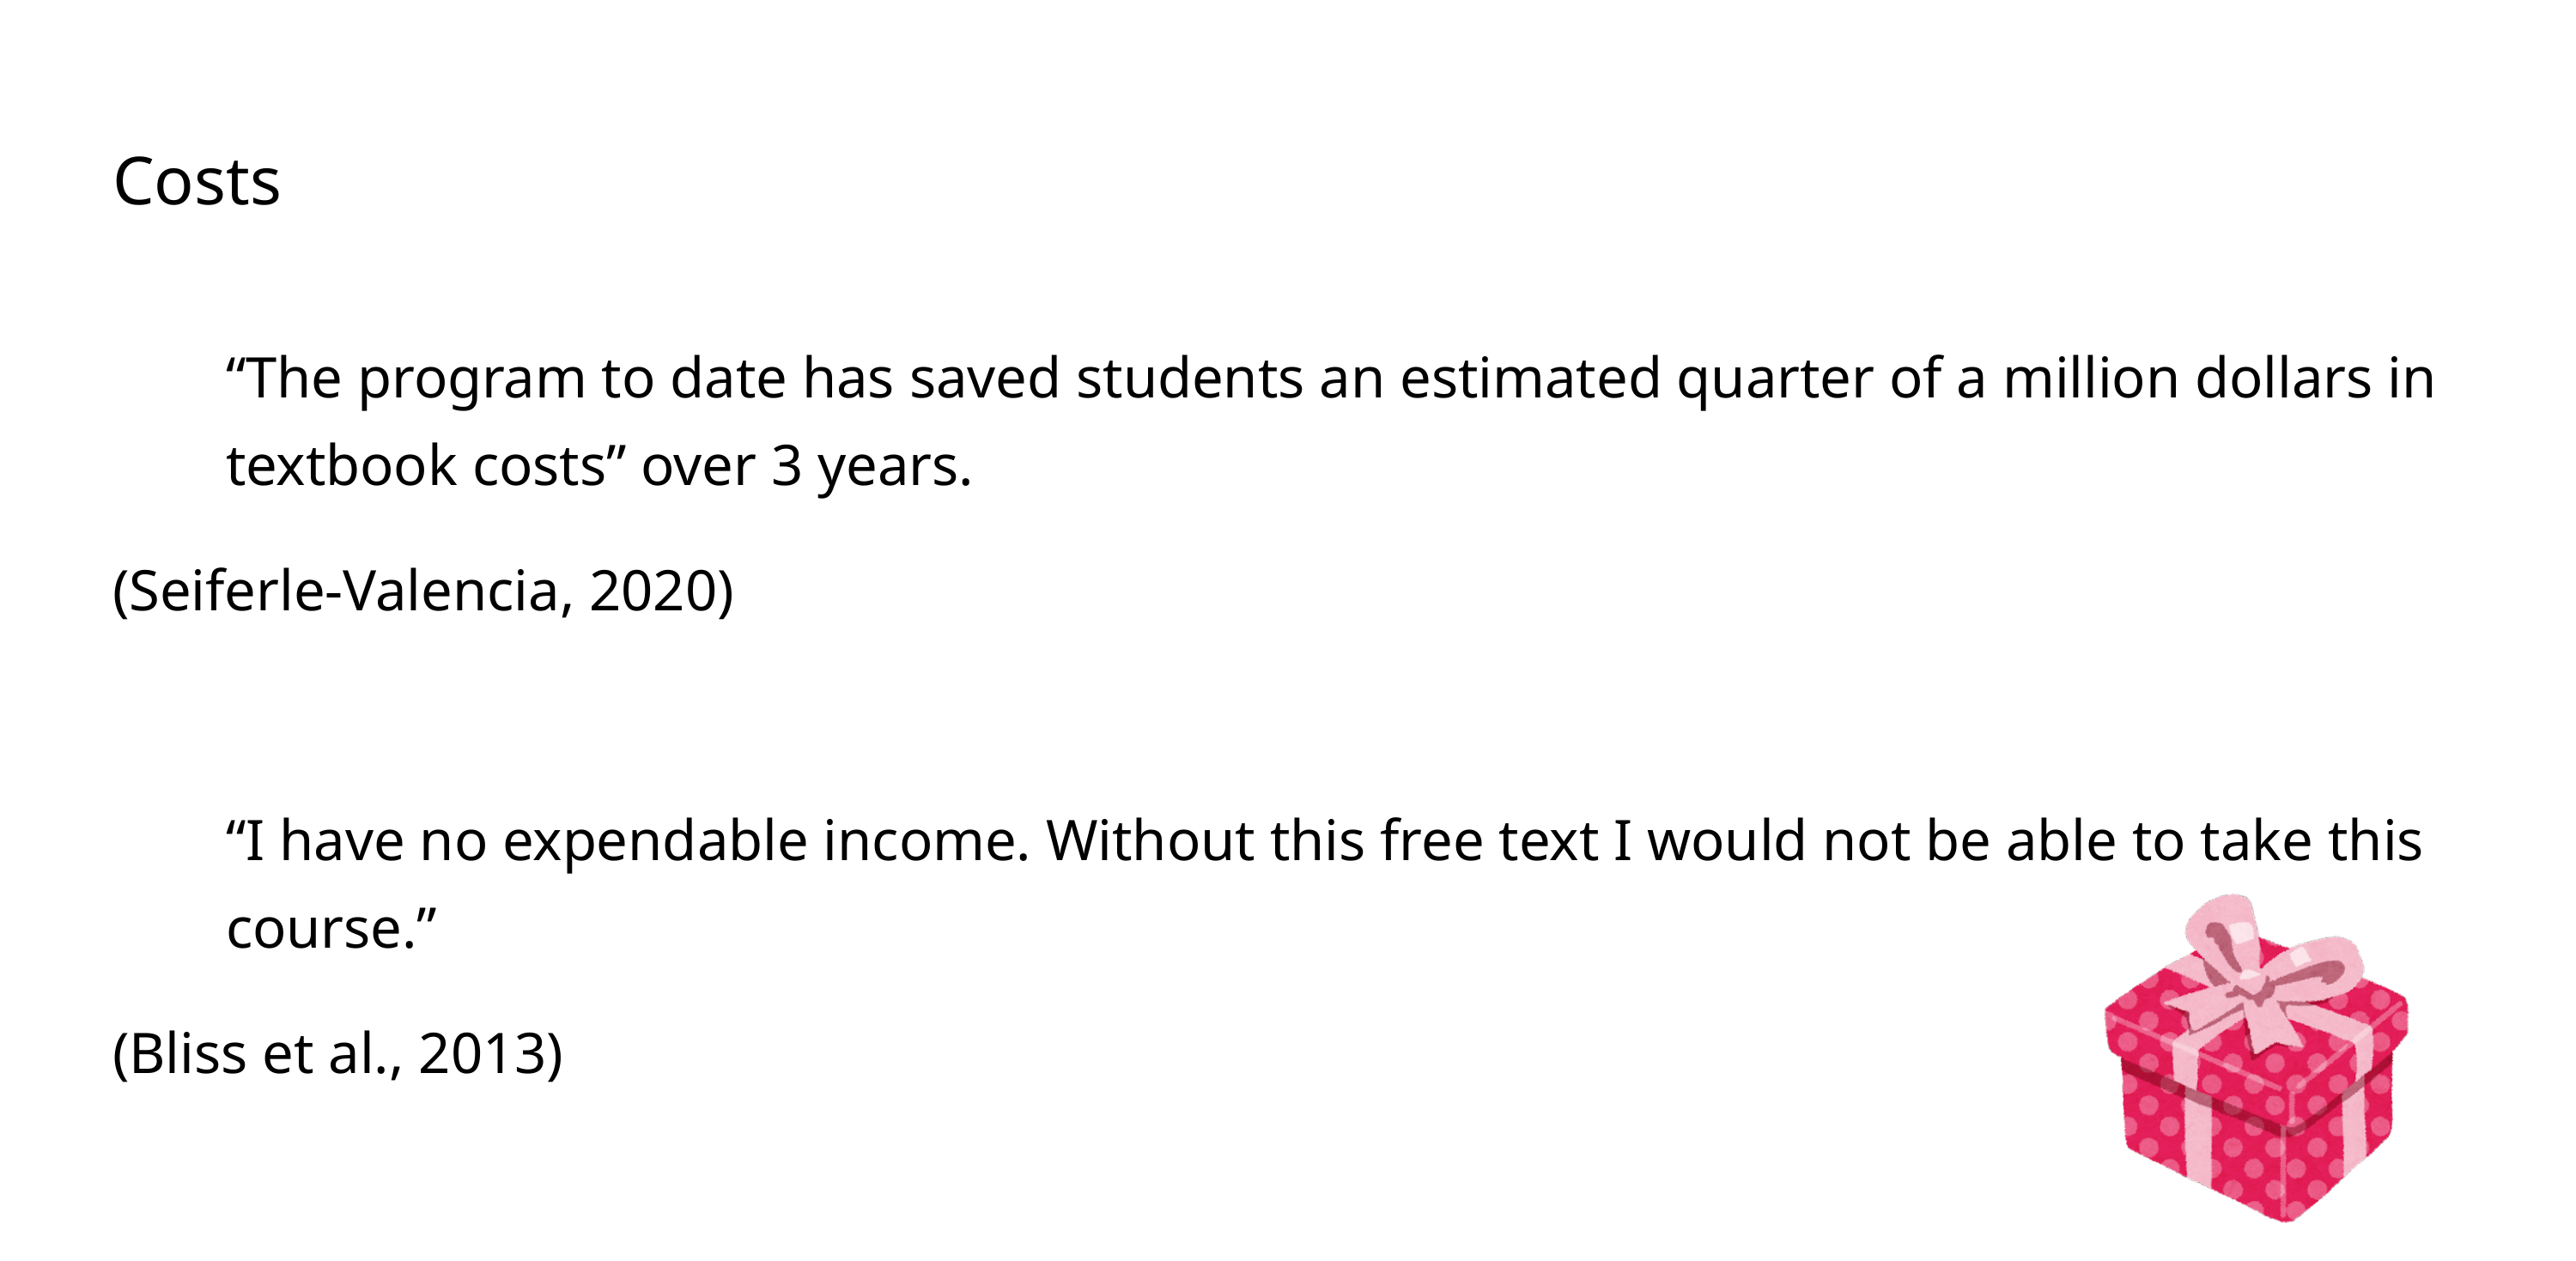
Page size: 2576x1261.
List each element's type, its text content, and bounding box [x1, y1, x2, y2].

list “The program to date has saved students an estimated quarter of a million dollars in textbook costs” over 3 years. (Seiferle-Valencia, 2020) “I have no expendable income. Without this free text I would not be able to take this course.” (Bliss et al., 2013) [88, 302, 2488, 1120]
title Costs [88, 109, 2488, 250]
picture [2085, 882, 2430, 1234]
